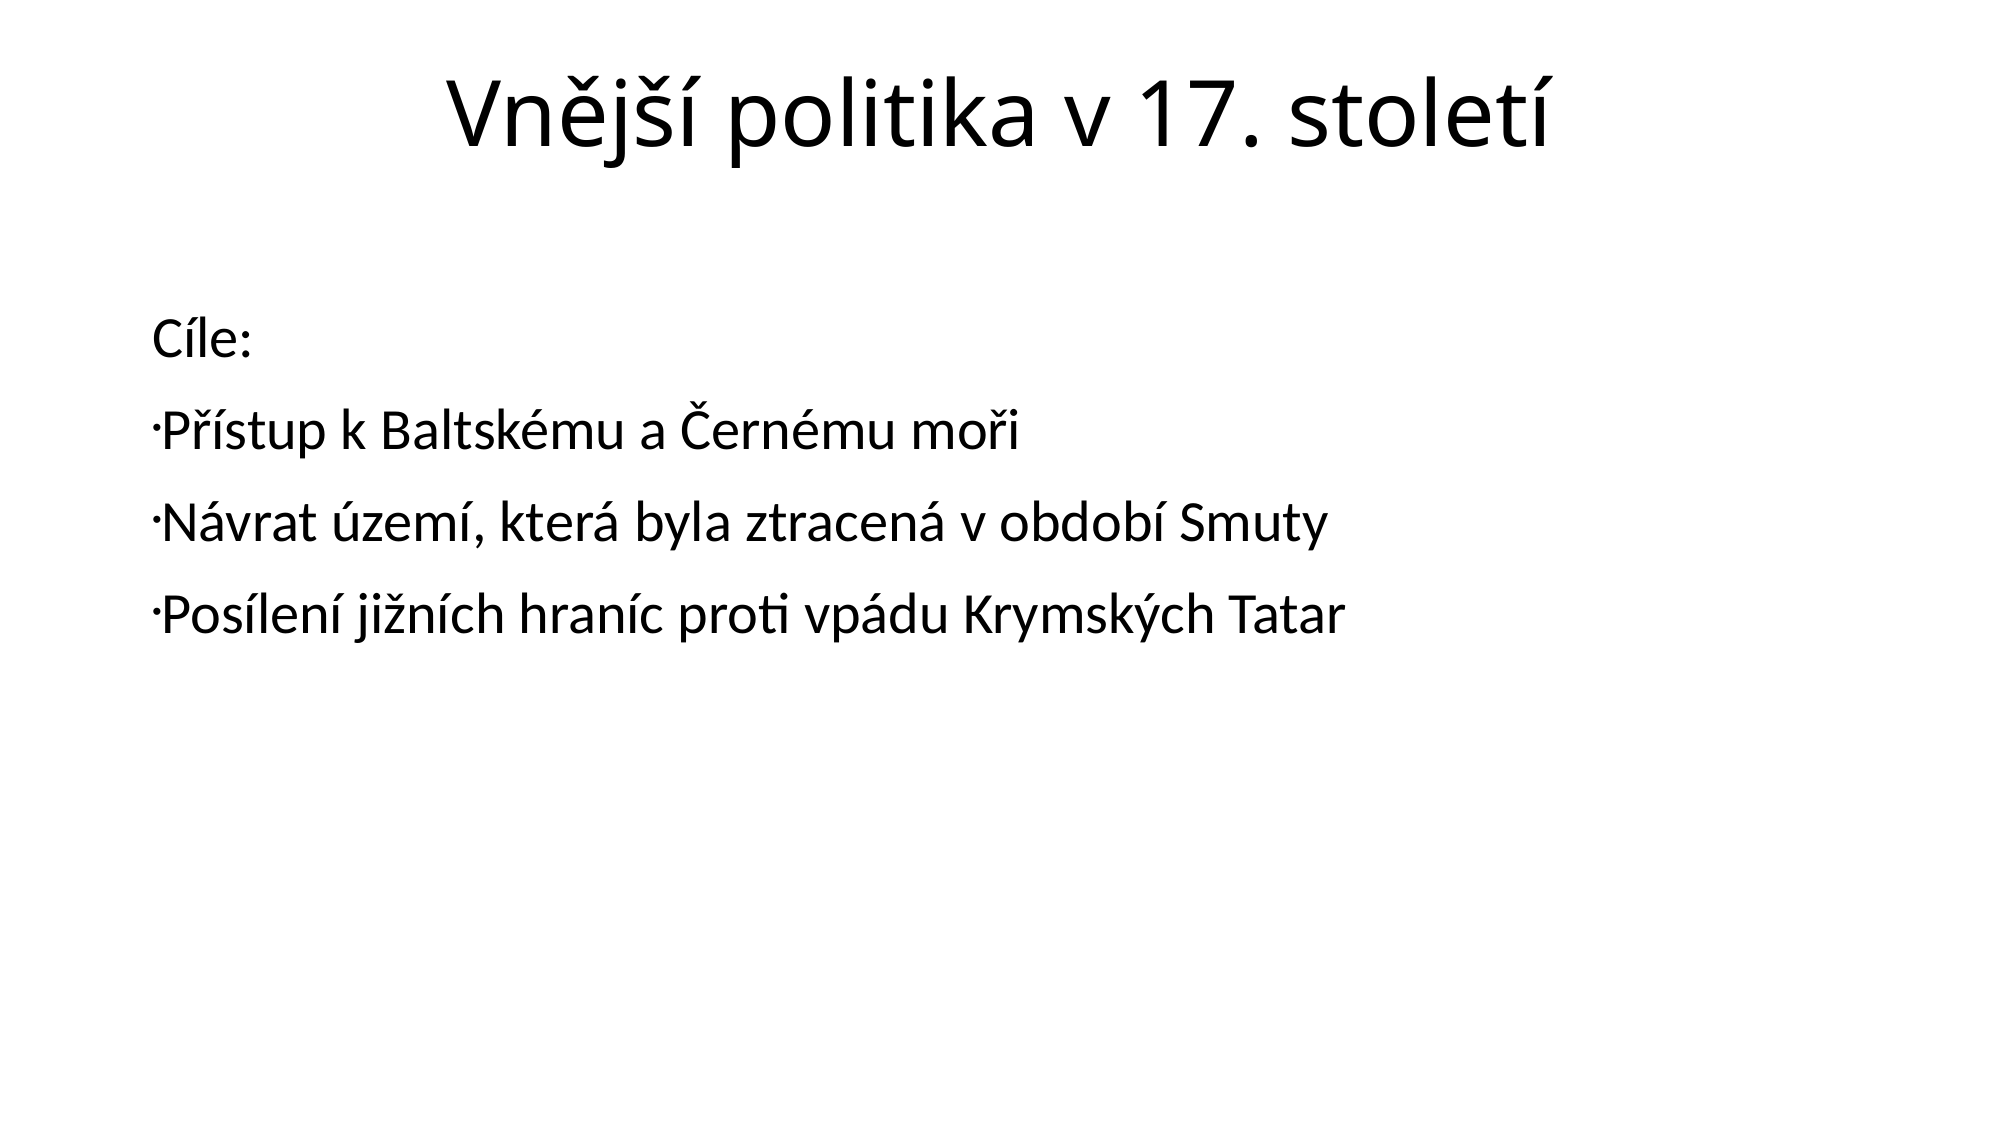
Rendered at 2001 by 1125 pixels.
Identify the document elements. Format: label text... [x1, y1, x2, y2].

list Cíle: Přístup k Baltskému a Černému moři Návrat území, která byla ztracená v období Smuty Posílení jižních hraníc proti vpádu Krymských Tatar [137, 299, 1863, 1014]
title Vnější politika v 17. století [137, 59, 1863, 278]
